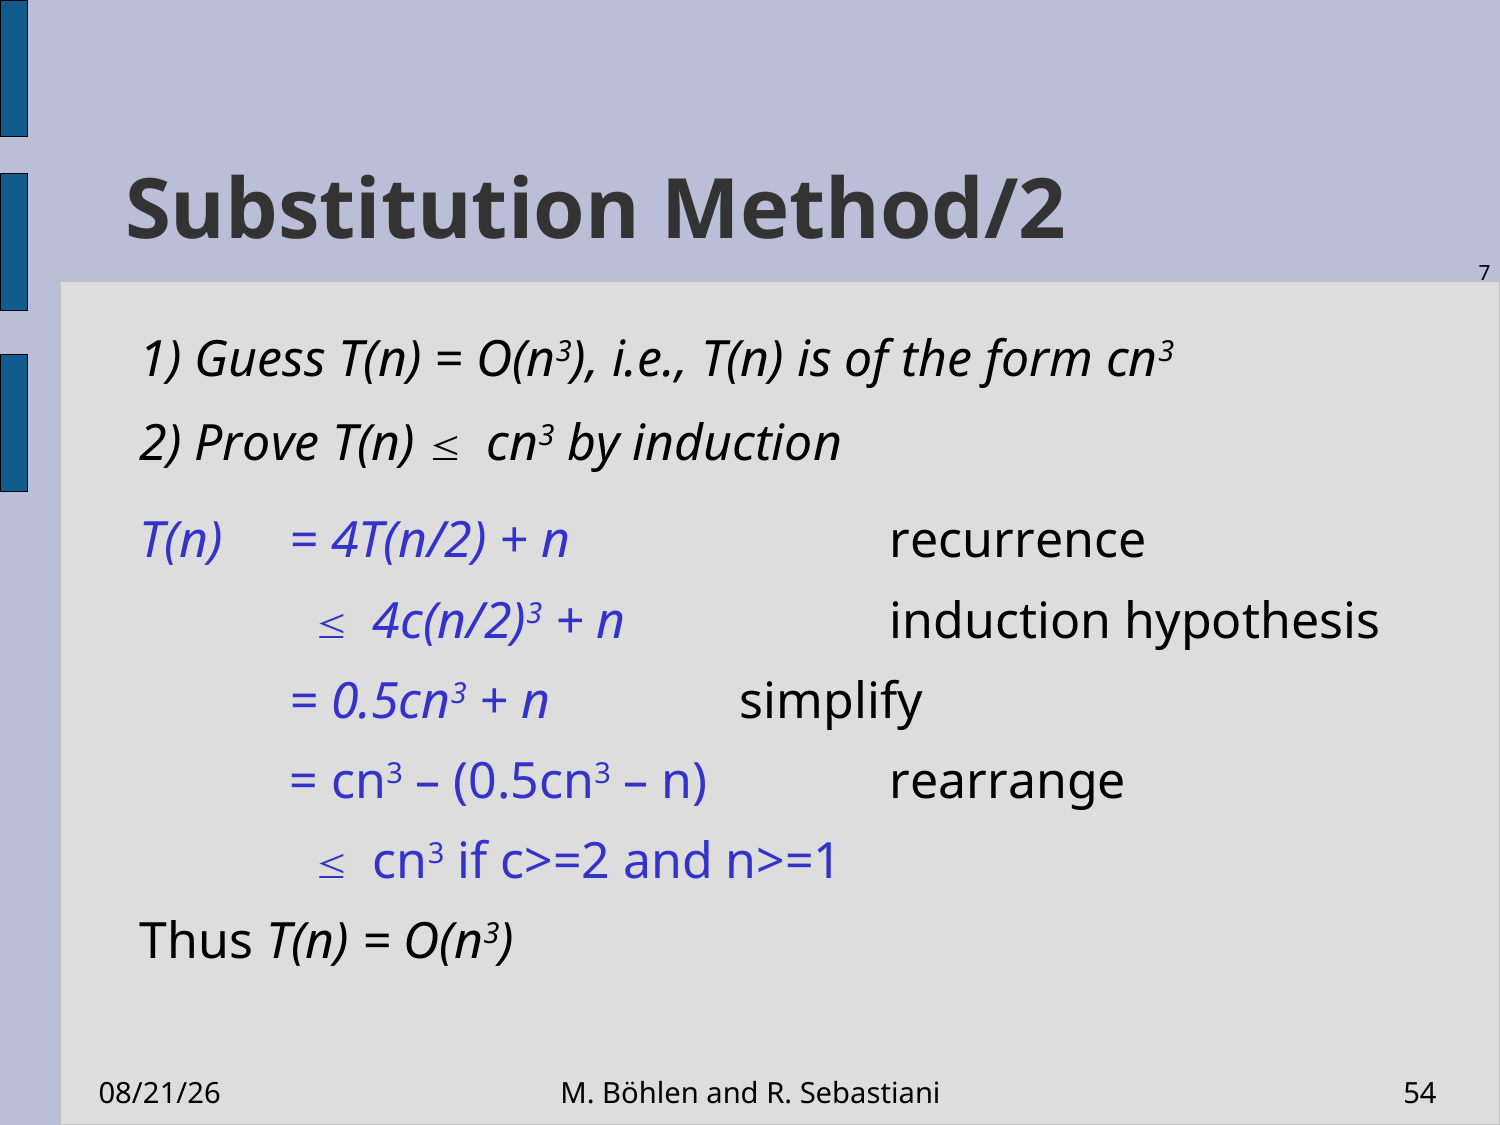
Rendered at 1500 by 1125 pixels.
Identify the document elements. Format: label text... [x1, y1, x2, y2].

title Substitution Method/2 [110, 67, 1392, 271]
text_box 1) Guess T(n) = O(n3), i.e., T(n) is of the form cn3 2) Prove T(n)  cn3 by induction T(n) = 4T(n/2) + n recurrence  4c(n/2)3 + n induction hypothesis = 0.5cn3 + n simplify = cn3 – (0.5cn3 – n) rearrange  cn3 if c>=2 and n>=1 Thus T(n) = O(n3) [125, 315, 1419, 1019]
text_box 7 [1478, 261, 1491, 287]
